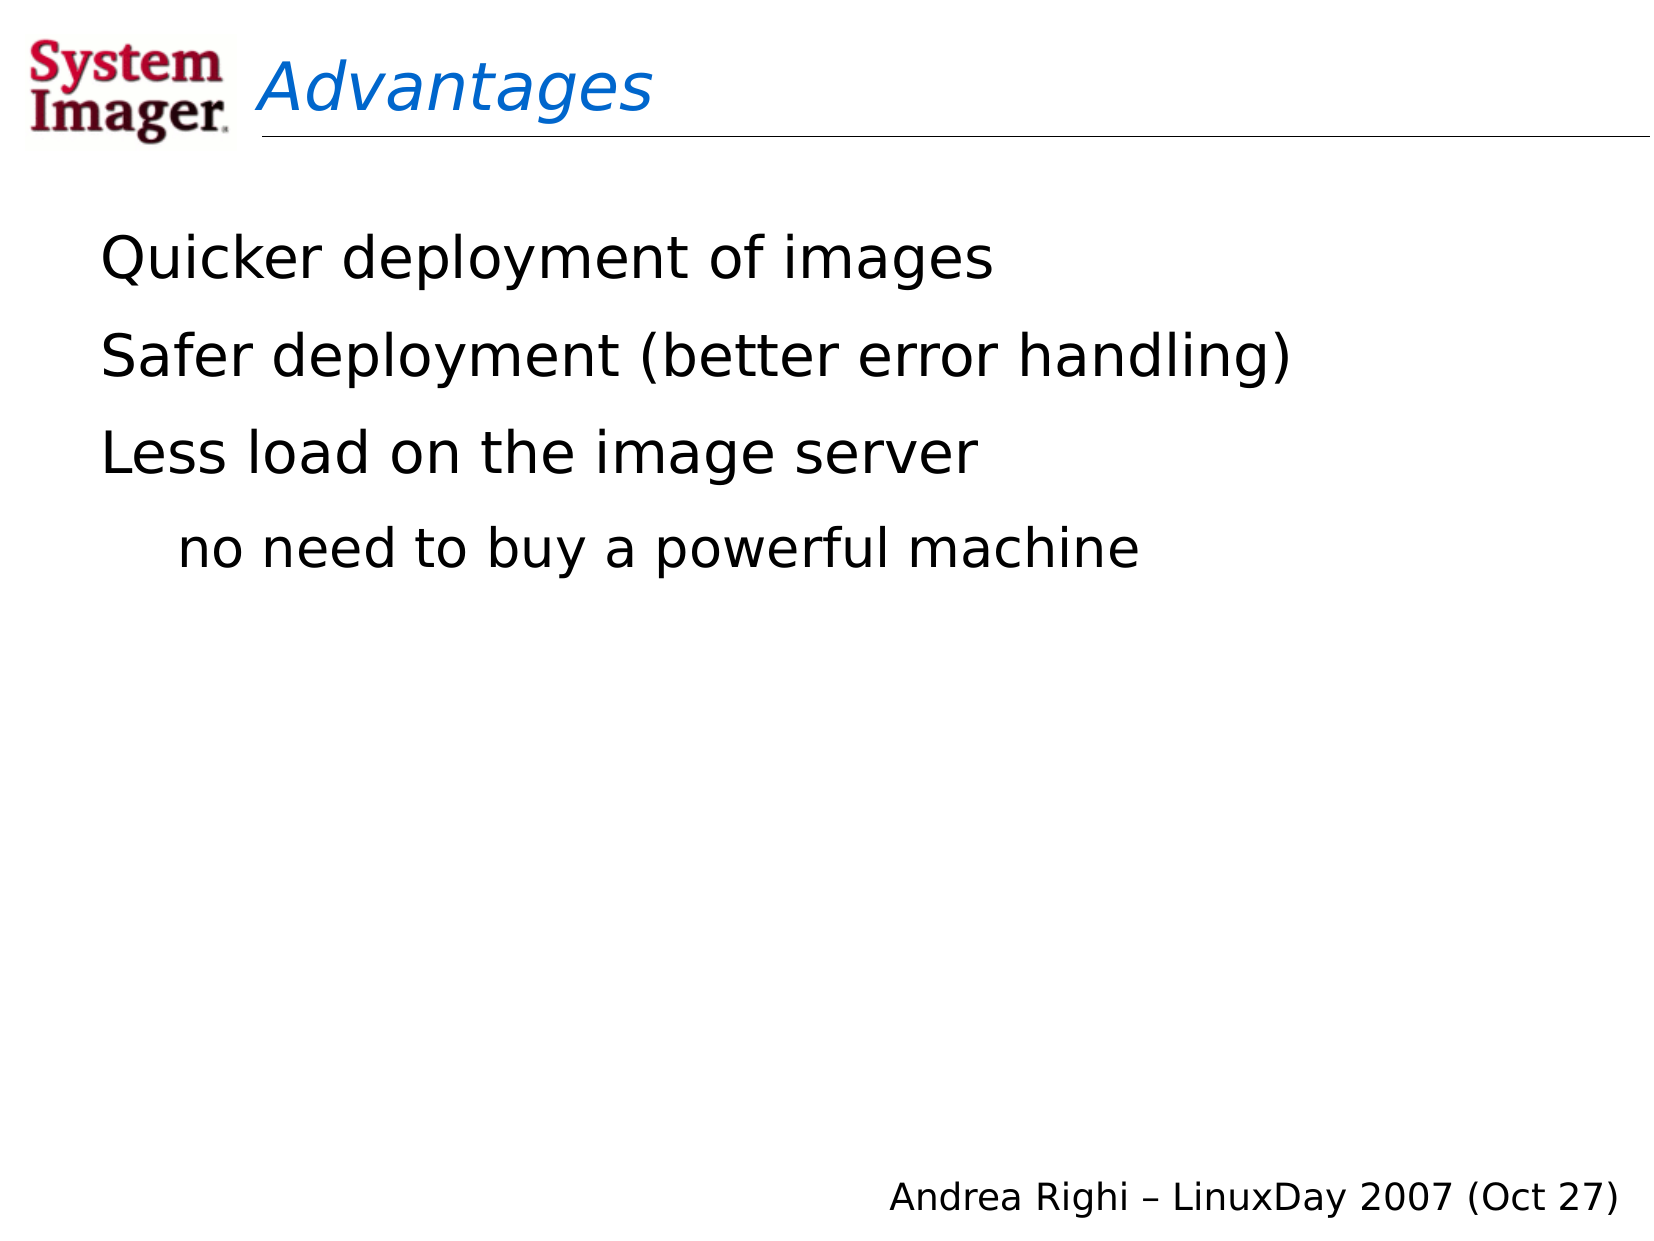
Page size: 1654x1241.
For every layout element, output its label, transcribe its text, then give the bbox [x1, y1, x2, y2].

picture [25, 34, 237, 151]
list Quicker deployment of images Safer deployment (better error handling) Less load on the image server no need to buy a powerful machine [82, 225, 1571, 1095]
title Advantages [258, 47, 1529, 126]
